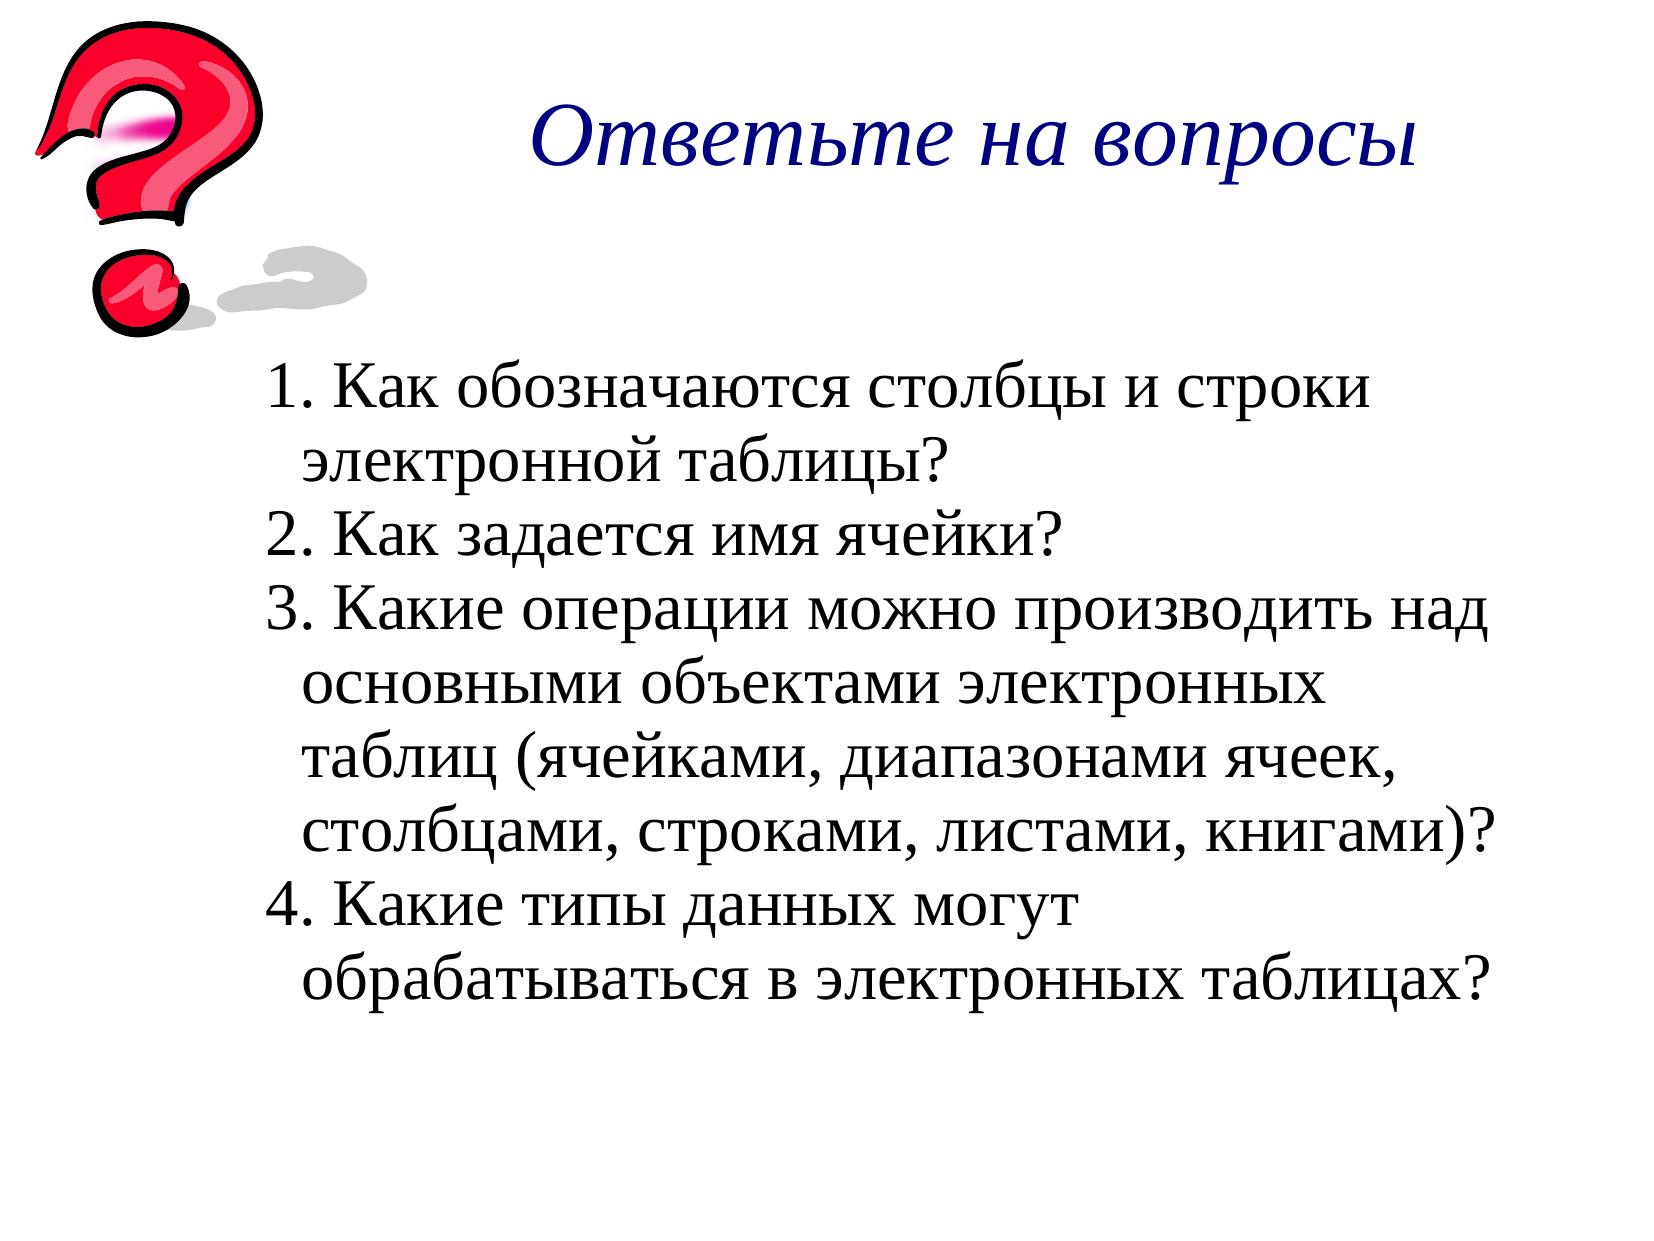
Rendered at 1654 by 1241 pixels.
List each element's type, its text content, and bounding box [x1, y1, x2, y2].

title Ответьте на вопросы [384, 38, 1625, 231]
subtitle 1. Как обозначаются столбцы и строки электронной таблицы? 2. Как задается имя ячейки? 3. Какие операции можно производить над основными объектами электронных таблиц (ячейками, диапазонами ячеек, столбцами, строками, листами, книгами)? 4. Какие типы данных могут обрабатываться в электронных таблицах? [265, 236, 1534, 1127]
picture [18, 4, 384, 355]
